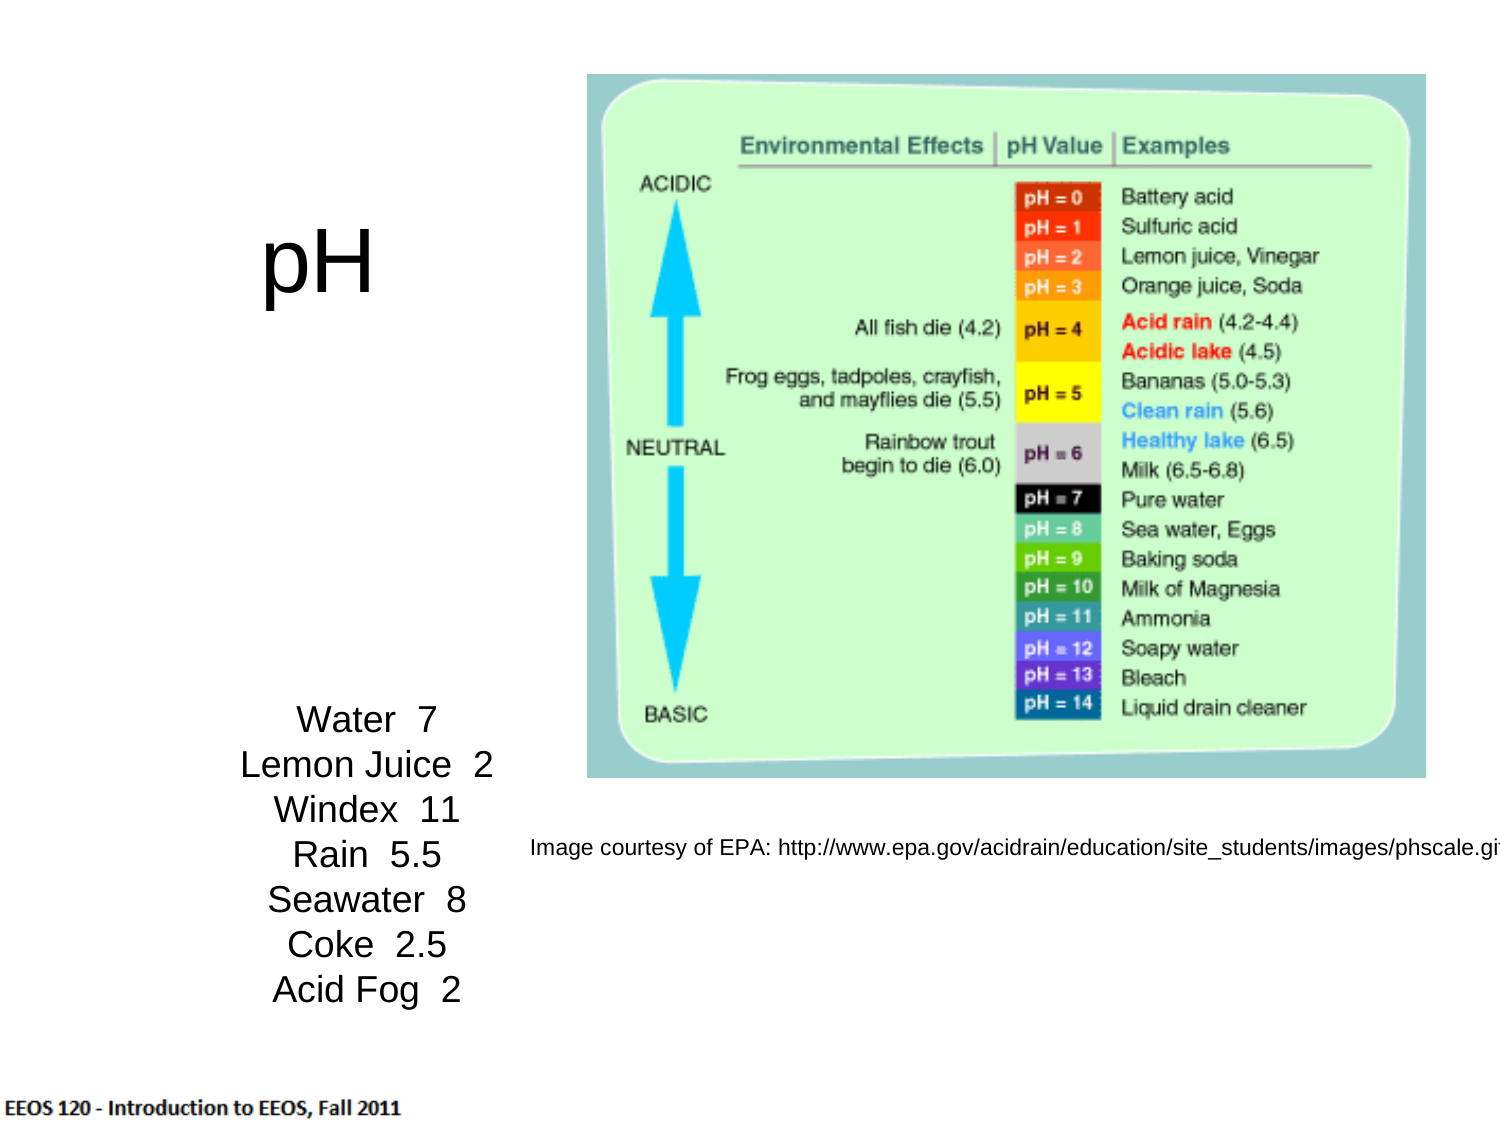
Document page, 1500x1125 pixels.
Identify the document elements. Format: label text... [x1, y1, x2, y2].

text_box Image courtesy of EPA: http://www.epa.gov/acidrain/education/site_students/images/phscale.gif [514, 825, 1500, 868]
list [75, 262, 1426, 1006]
picture [587, 74, 1426, 778]
text_box Water 7 Lemon Juice 2 Windex 11 Rain 5.5 Seawater 8 Coke 2.5 Acid Fog 2 [225, 1006, 509, 1018]
picture [0, 1090, 406, 1125]
title pH [99, 162, 538, 262]
